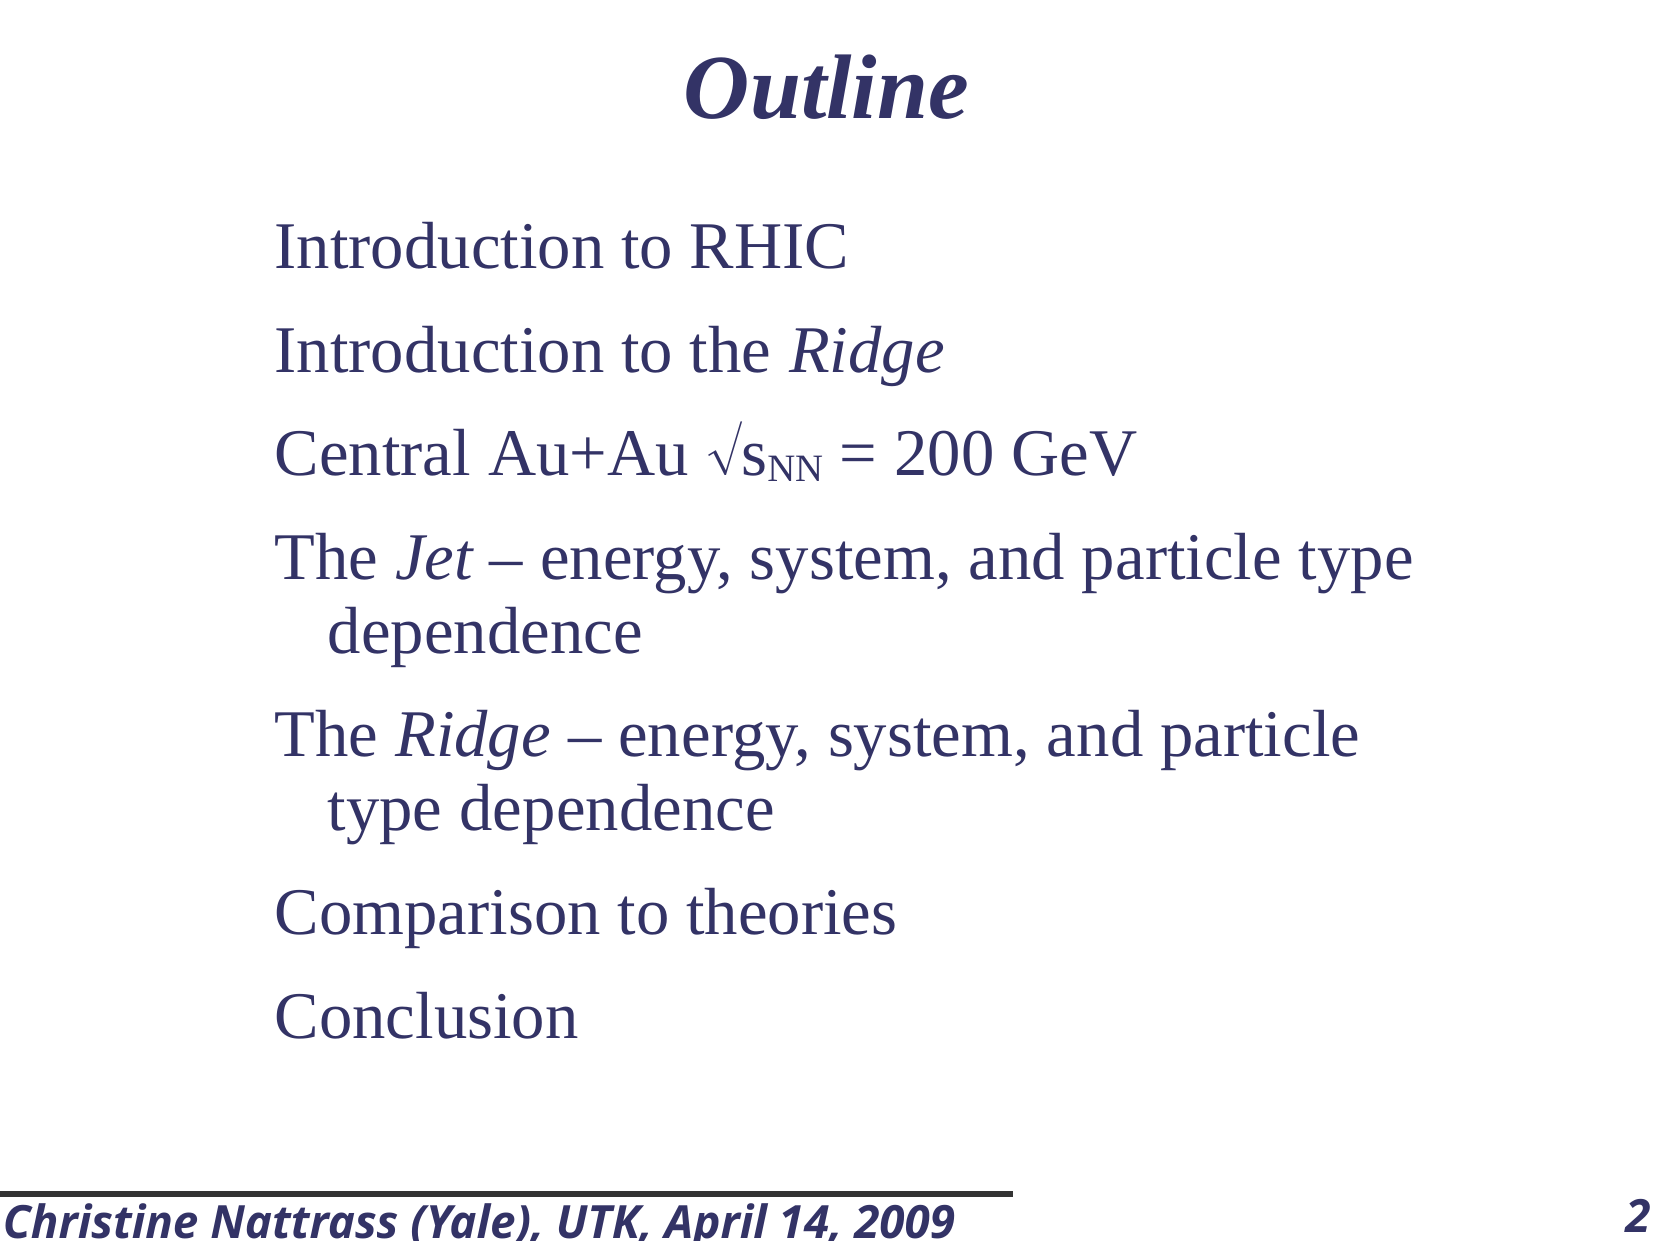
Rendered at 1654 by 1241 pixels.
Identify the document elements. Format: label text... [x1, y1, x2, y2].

title Outline [82, 0, 1571, 192]
list Introduction to RHIC Introduction to the Ridge Central Au+Au √sNN = 200 GeV The Jet – energy, system, and particle type dependence The Ridge – energy, system, and particle type dependence Comparison to theories Conclusion [256, 208, 1420, 1075]
